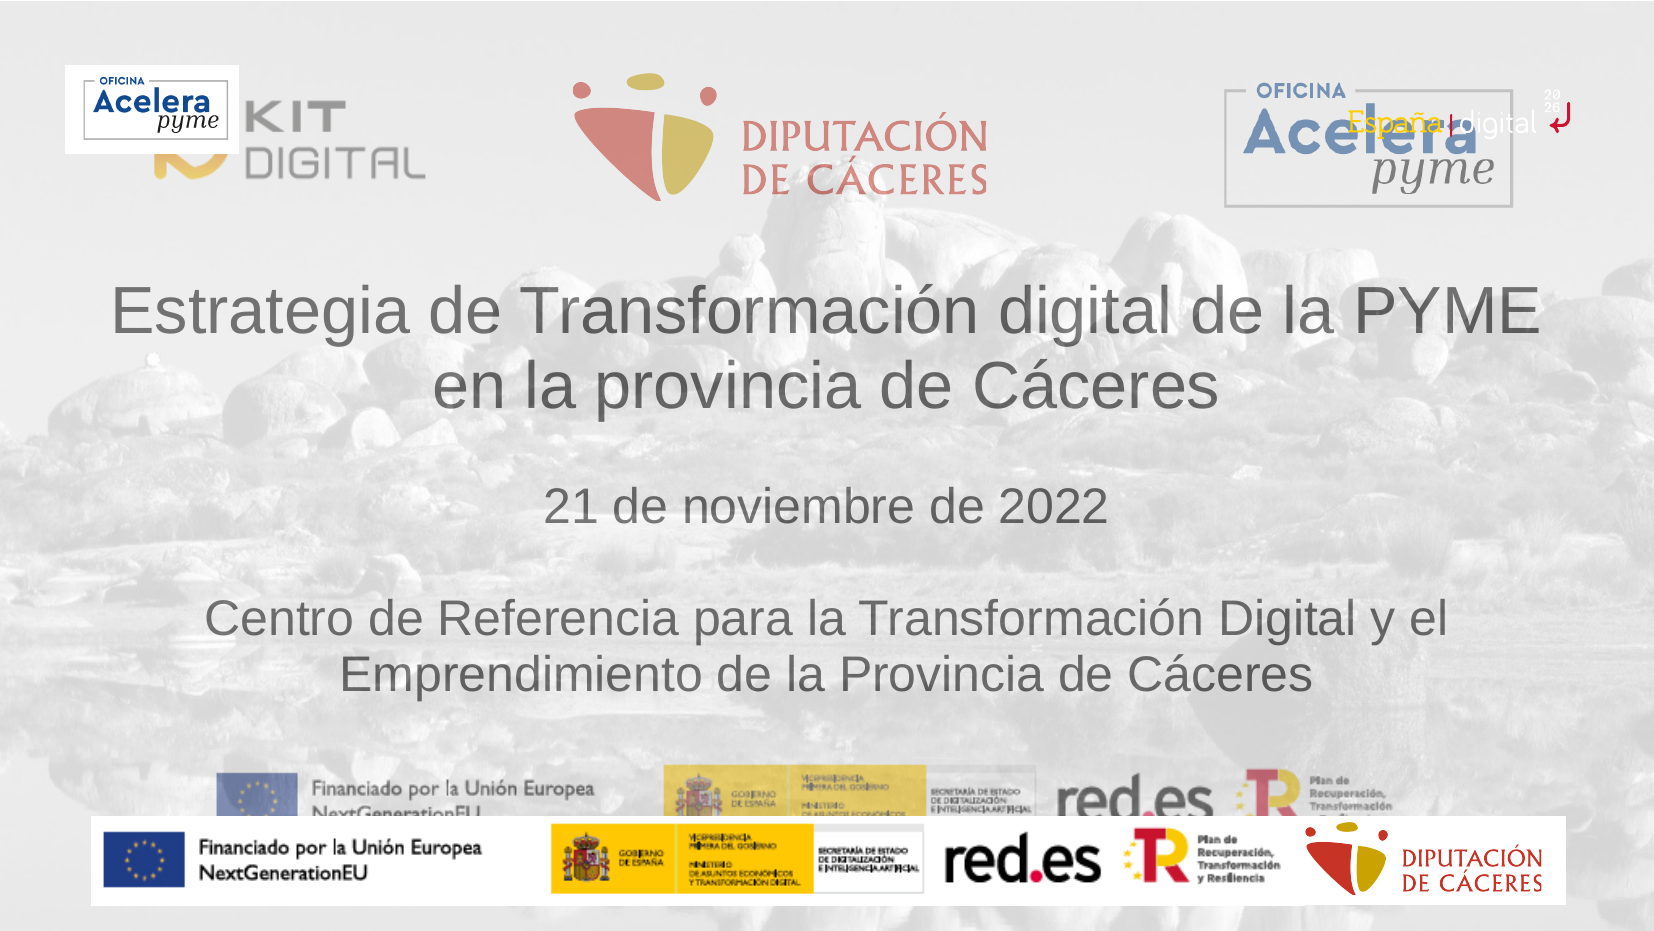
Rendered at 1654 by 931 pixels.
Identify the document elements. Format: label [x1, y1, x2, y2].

text_box [1305, 816, 1566, 905]
picture [0, 1, 1654, 931]
